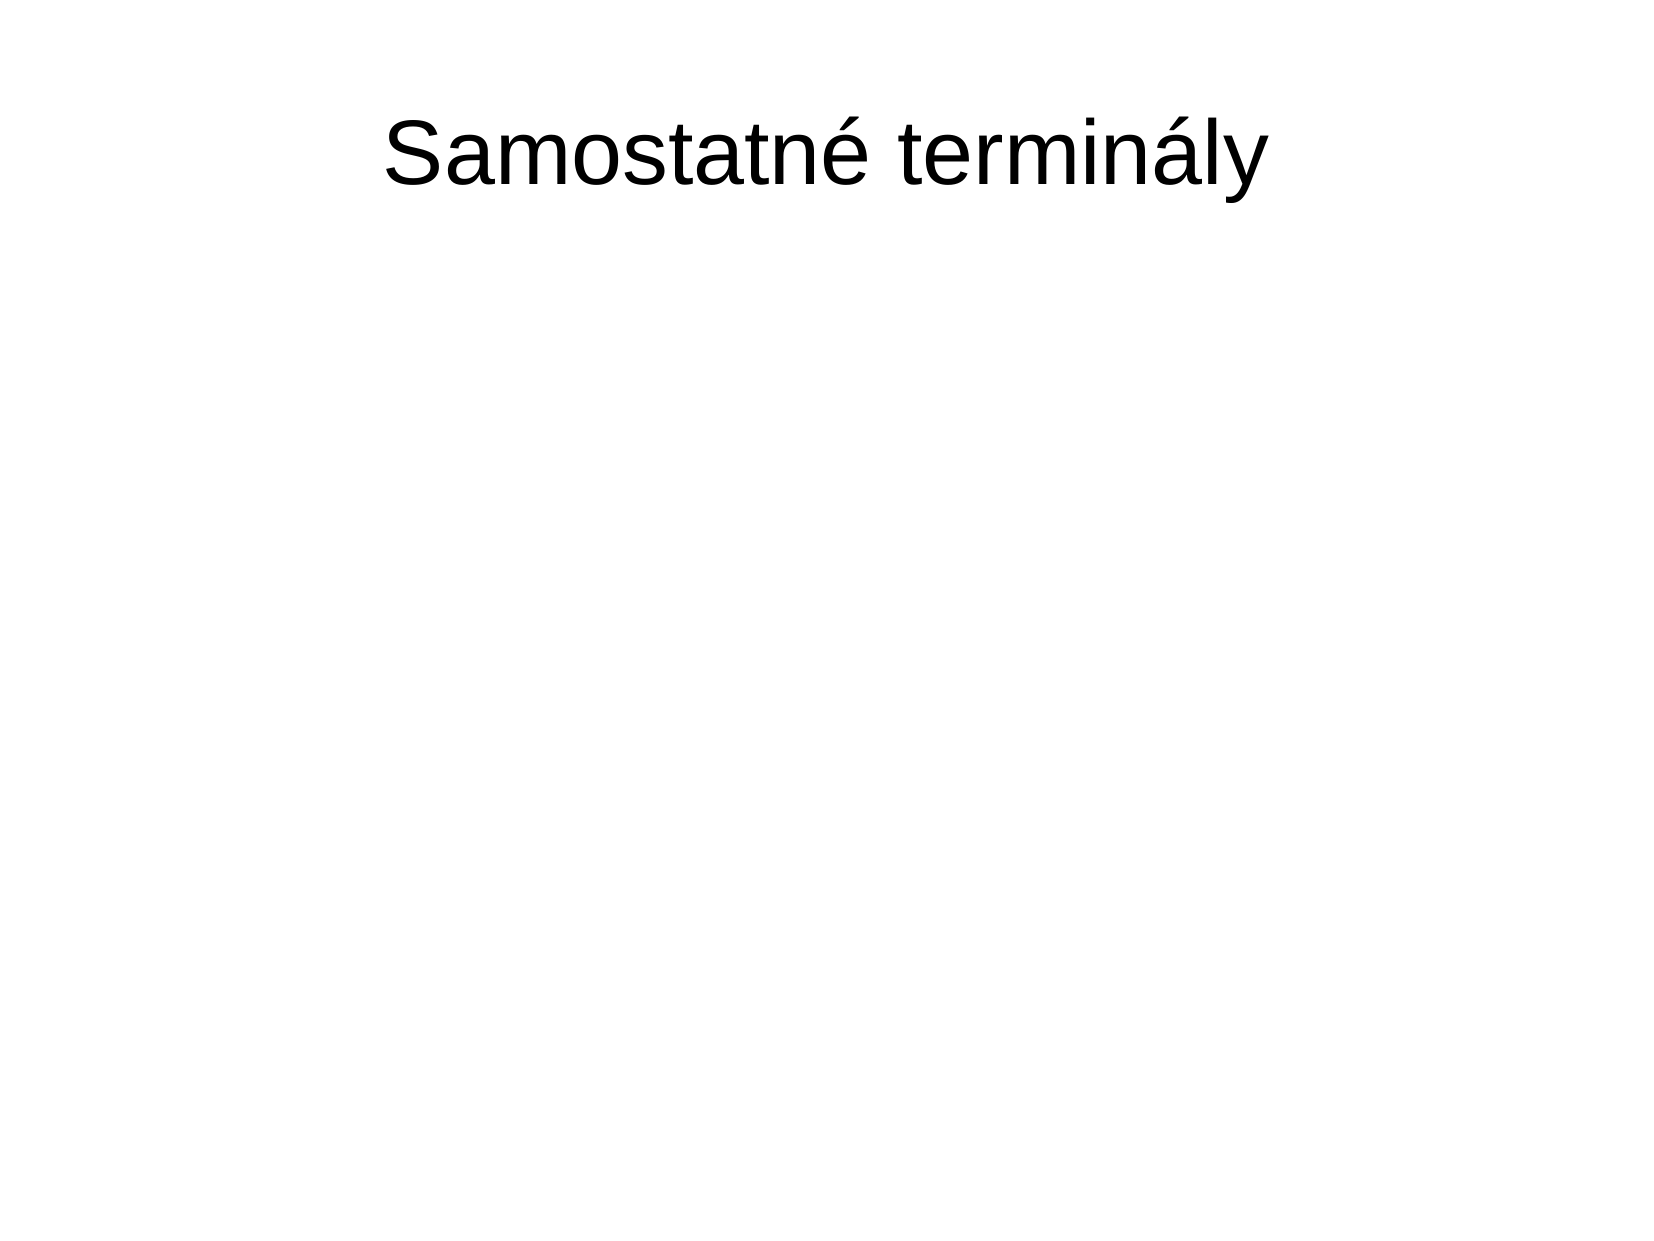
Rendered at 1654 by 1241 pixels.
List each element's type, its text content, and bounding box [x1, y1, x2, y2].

title Samostatné terminály [82, 56, 1571, 250]
